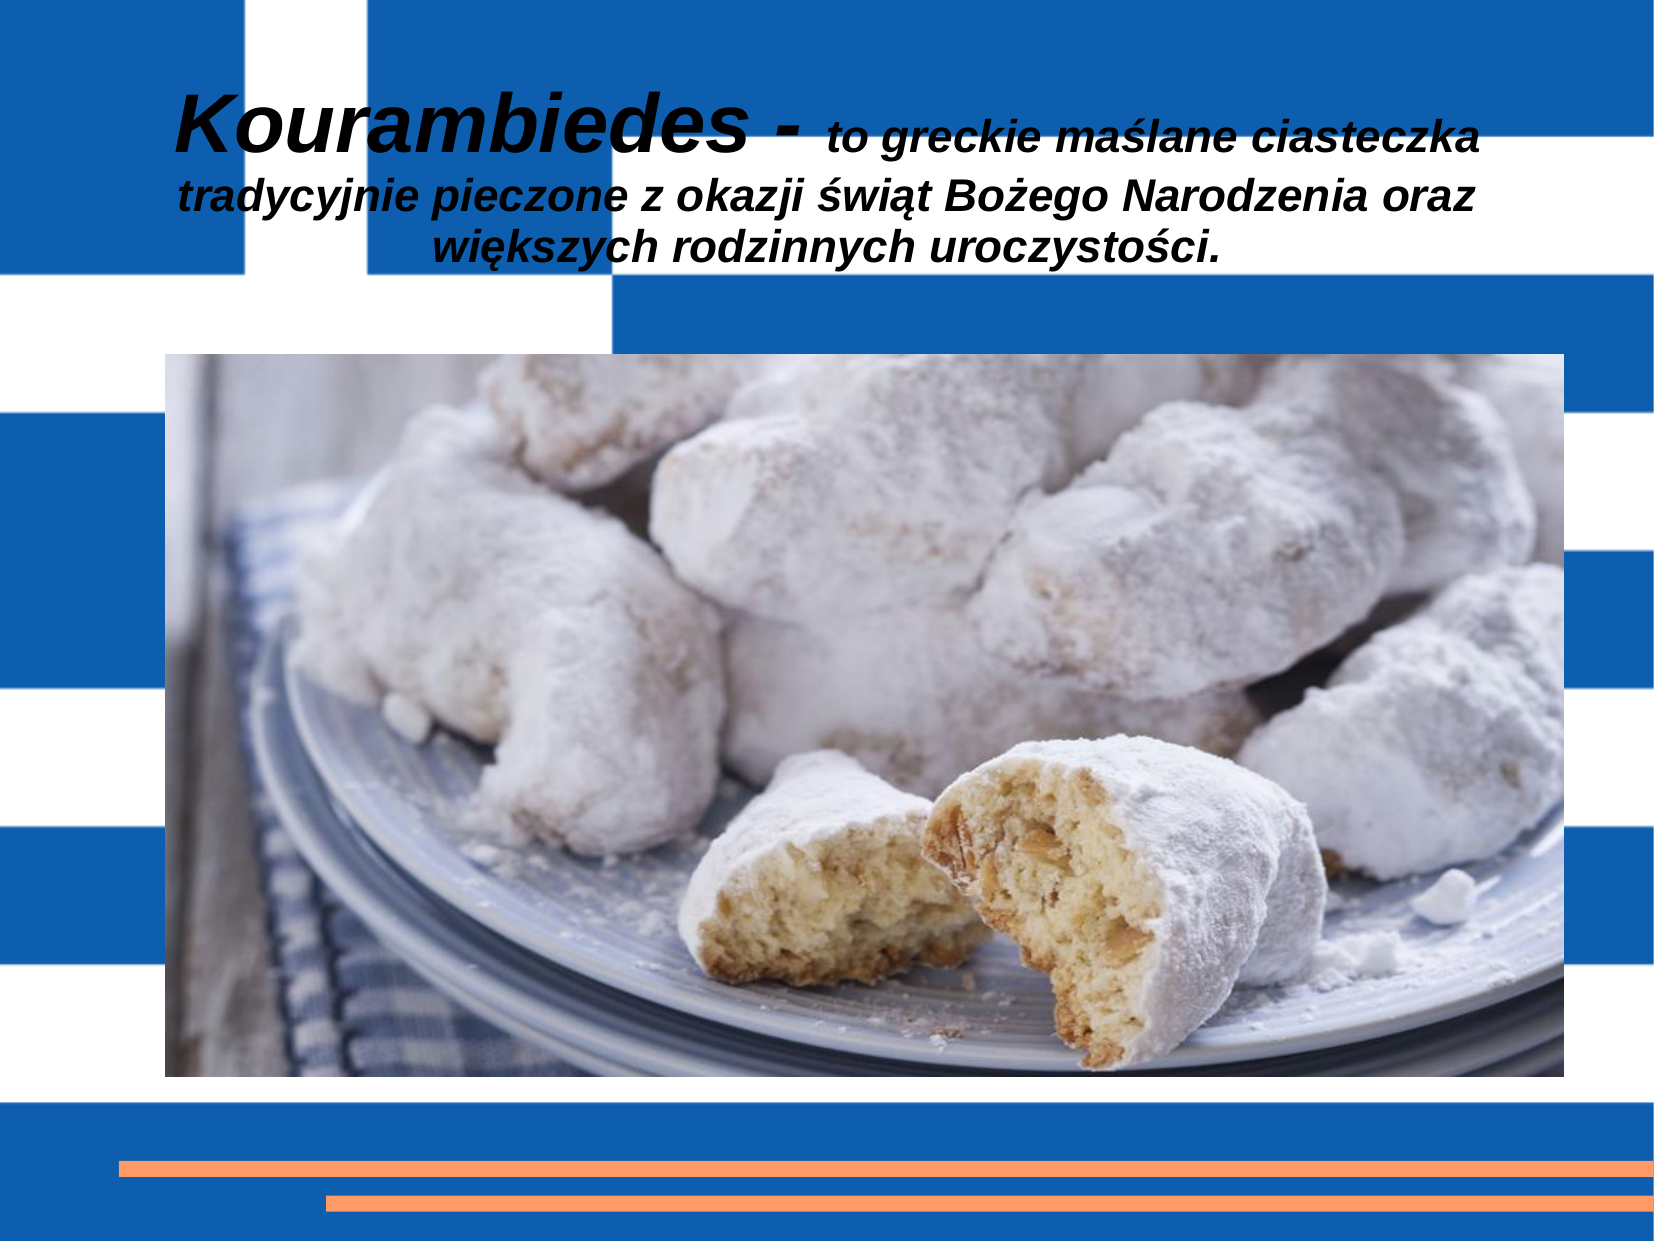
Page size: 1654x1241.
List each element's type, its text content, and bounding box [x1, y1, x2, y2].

picture [0, 0, 1654, 1241]
title Kourambiedes - to greckie maślane ciasteczka tradycyjnie pieczone z okazji świąt Bożego Narodzenia oraz większych rodzinnych uroczystości. [121, 76, 1534, 367]
